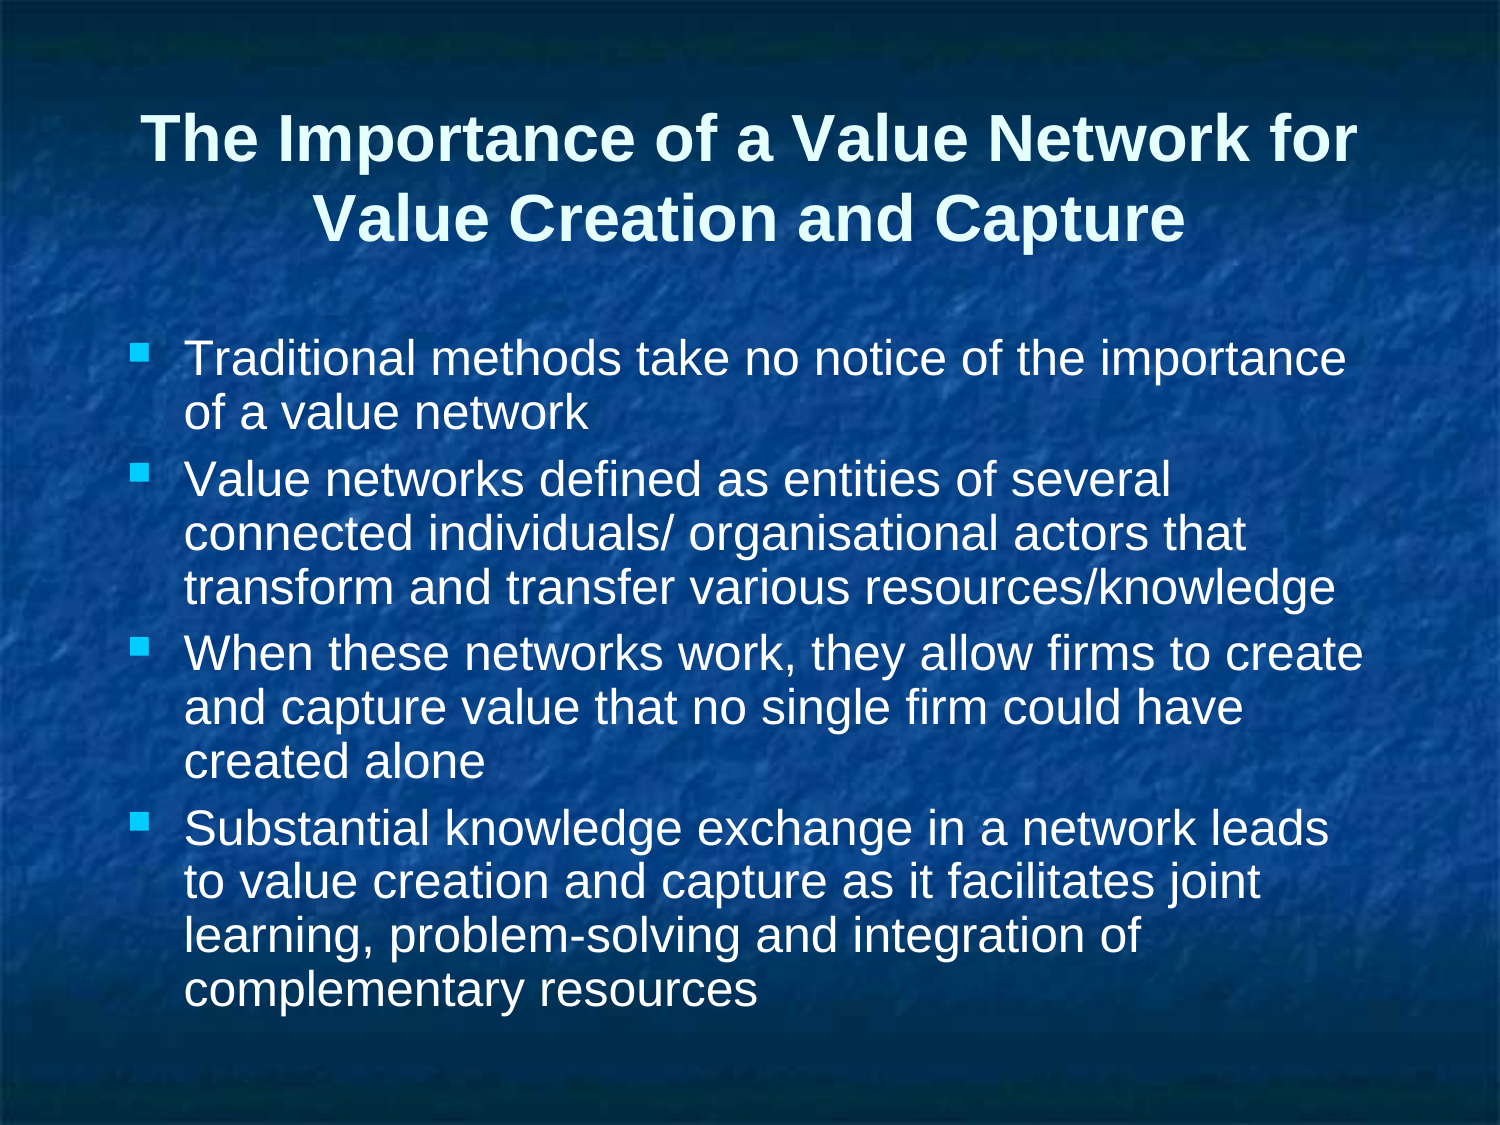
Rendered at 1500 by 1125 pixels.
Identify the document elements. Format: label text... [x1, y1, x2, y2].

picture [0, 0, 1500, 1125]
title The Importance of a Value Network for Value Creation and Capture [75, 62, 1426, 288]
list Traditional methods take no notice of the importance of a value network Value networks defined as entities of several connected individuals/ organisational actors that transform and transfer various resources/knowledge When these networks work, they allow firms to create and capture value that no single firm could have created alone Substantial knowledge exchange in a network leads to value creation and capture as it facilitates joint learning, problem-solving and integration of complementary resources [112, 324, 1388, 1038]
